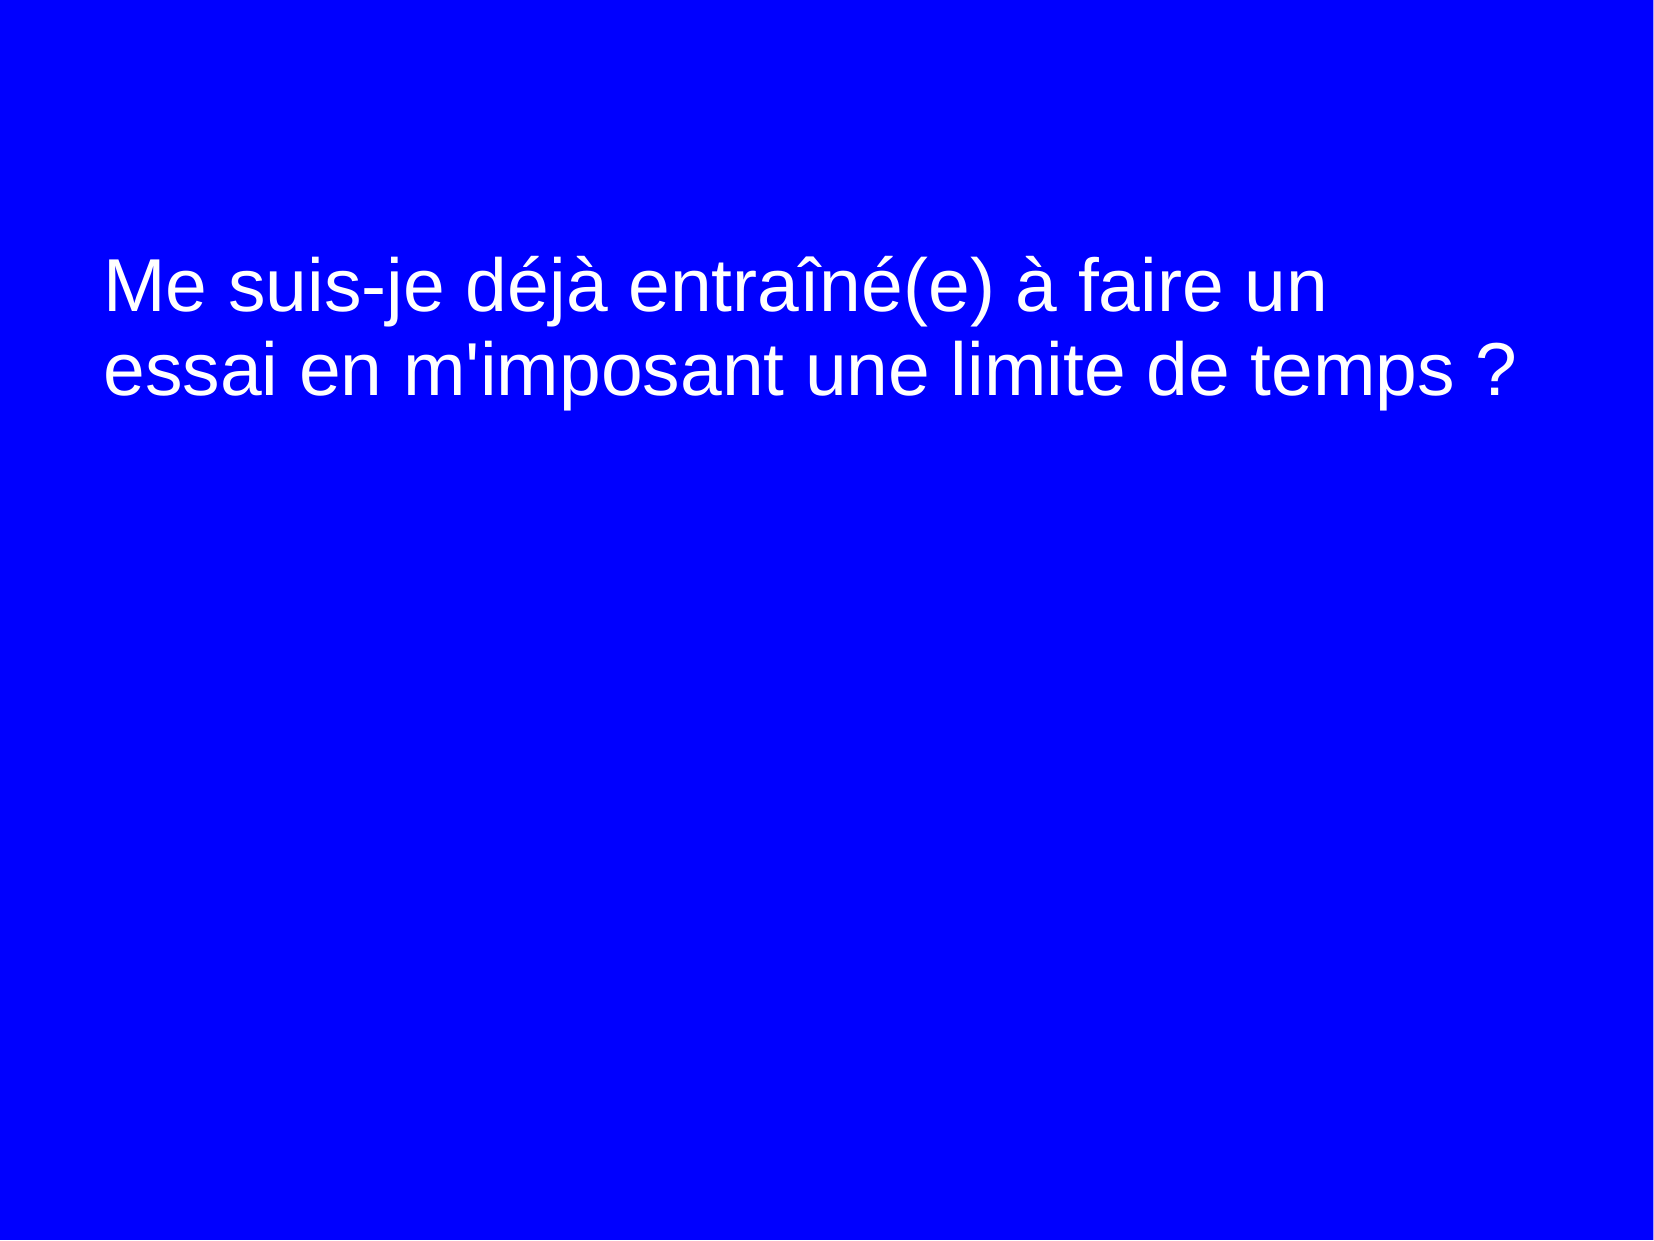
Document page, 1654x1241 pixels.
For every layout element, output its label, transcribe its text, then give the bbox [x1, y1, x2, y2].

text_box Me suis-je déjà entraîné(e) à faire un essai en m'imposant une limite de temps ? [88, 236, 1536, 419]
